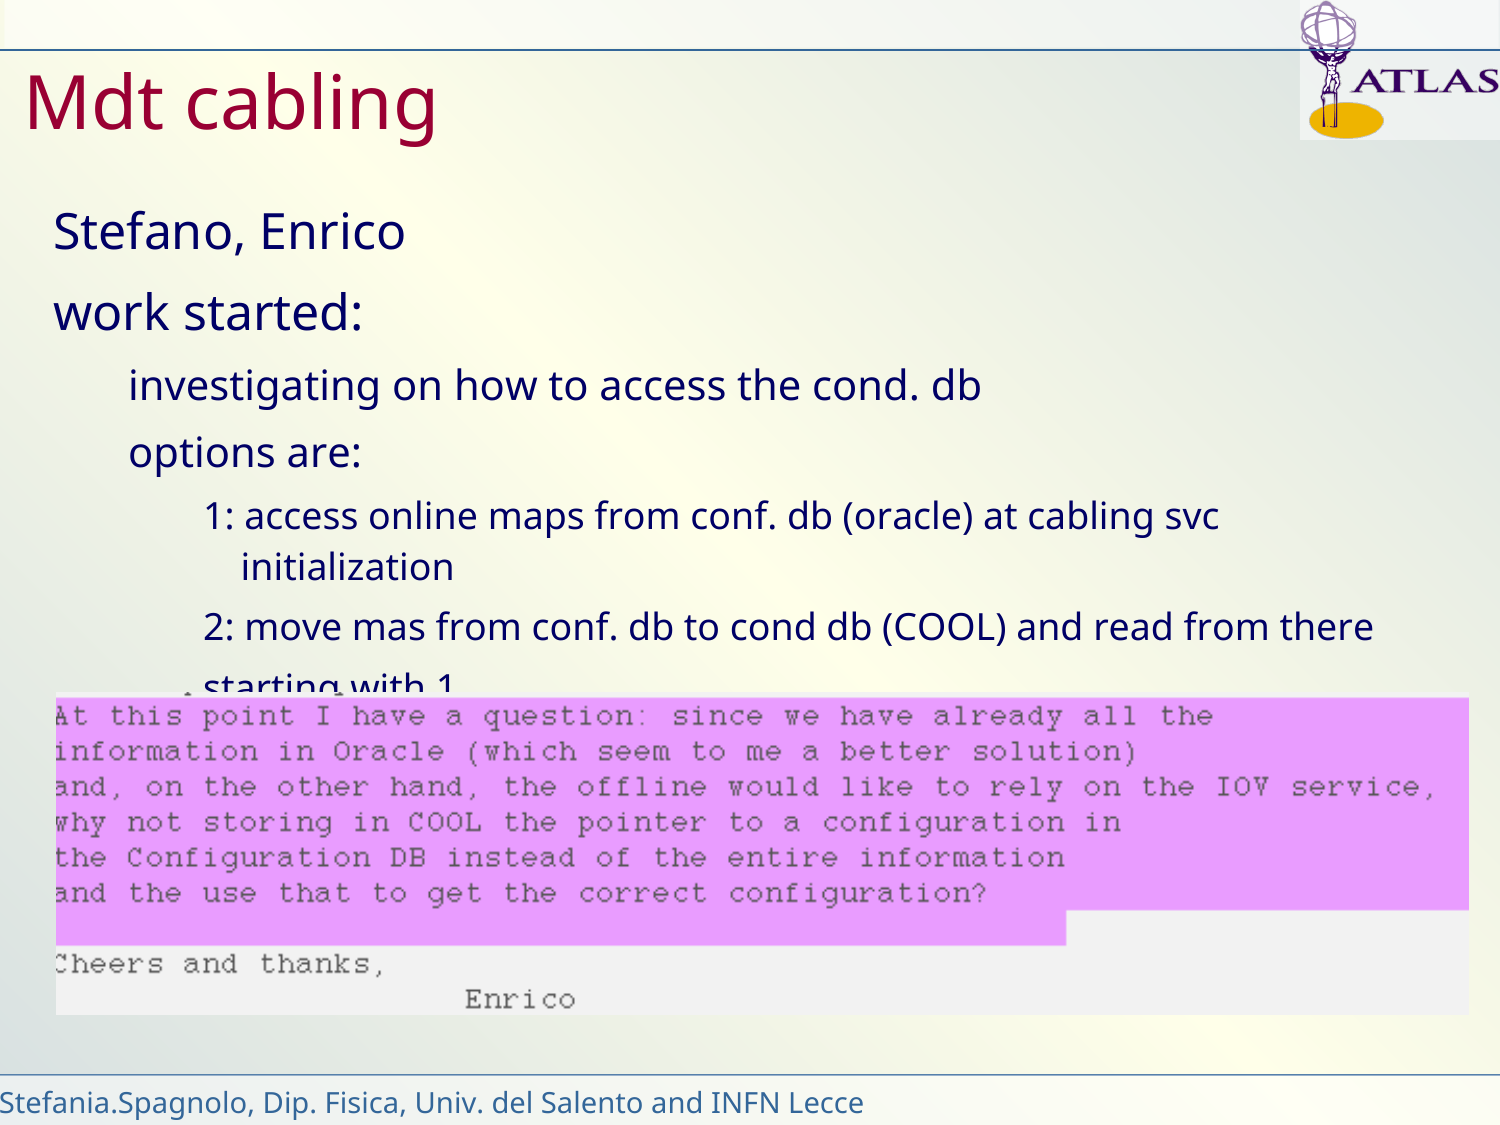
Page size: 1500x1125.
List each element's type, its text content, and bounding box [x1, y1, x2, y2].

picture [1299, 0, 1500, 49]
title Mdt cabling [23, 55, 1299, 147]
picture [56, 692, 1469, 1016]
list Stefano, Enrico work started: investigating on how to access the cond. db options are: 1: access online maps from conf. db (oracle) at cabling svc initialization 2: move mas from conf. db to cond db (COOL) and read from there starting with 1 [53, 196, 1412, 997]
picture [1299, 51, 1500, 140]
